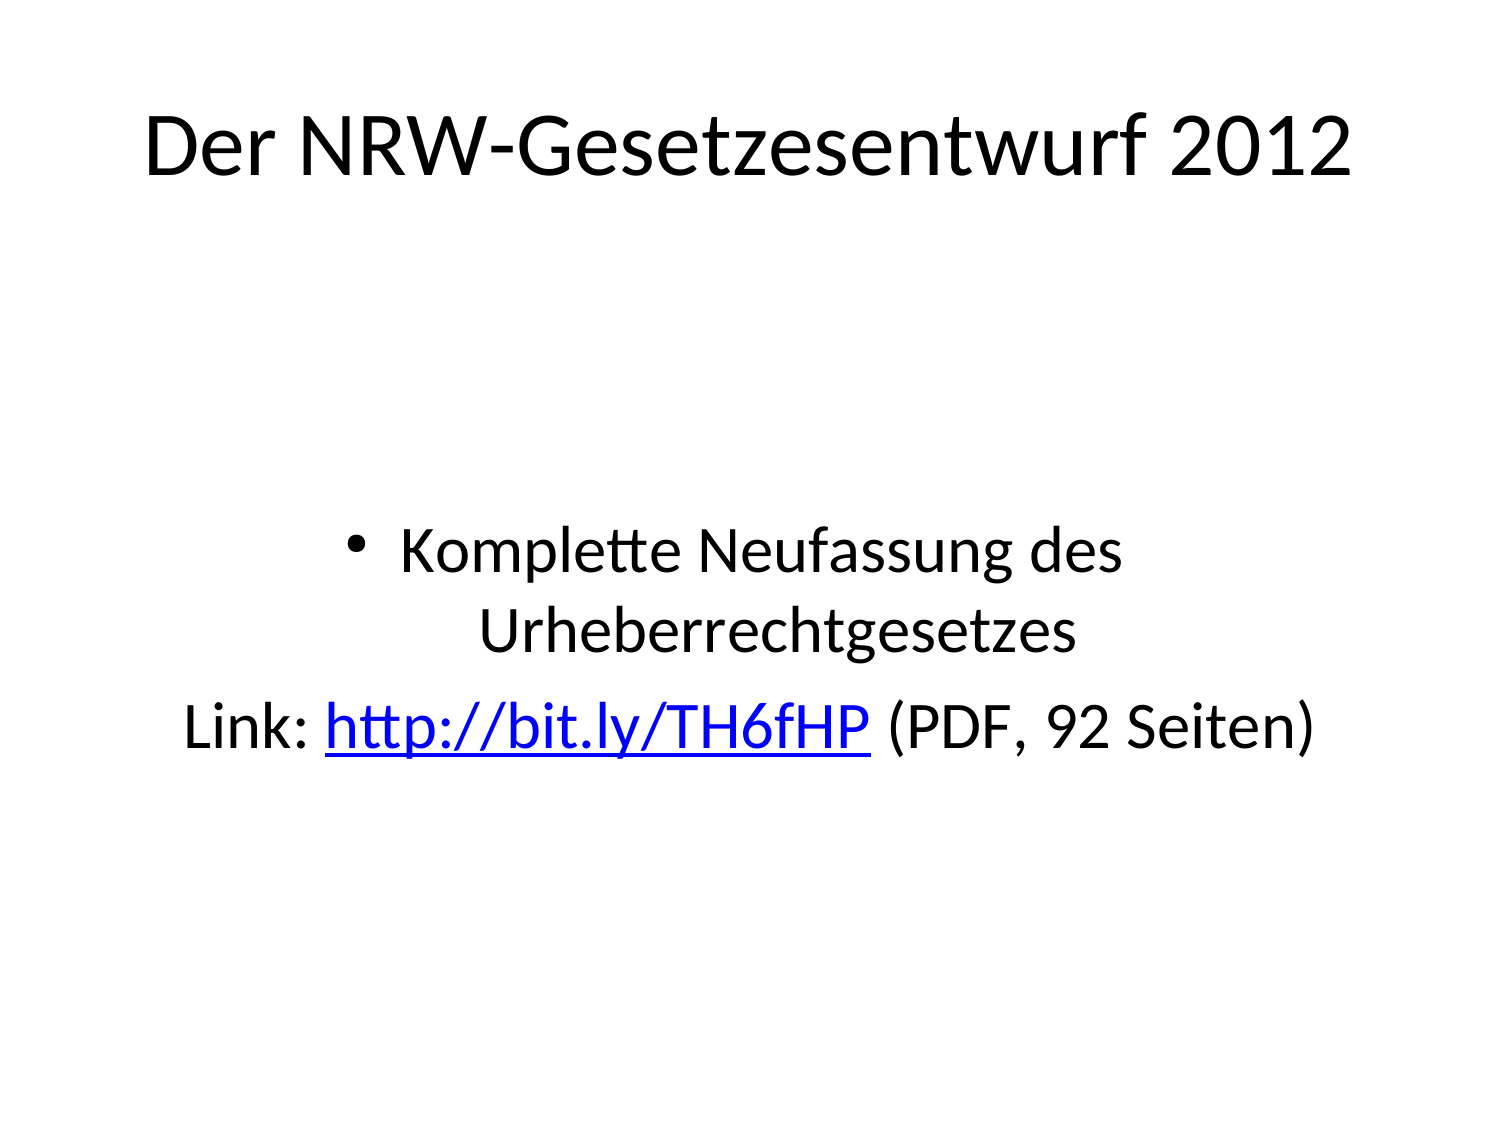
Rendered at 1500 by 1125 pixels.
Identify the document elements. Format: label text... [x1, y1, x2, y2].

subtitle Komplette Neufassung des Urheberrechtgesetzes Link: http://bit.ly/TH6fHP (PDF, 92 Seiten) [75, 262, 1426, 1006]
title Der NRW-Gesetzesentwurf 2012 [75, 21, 1426, 257]
